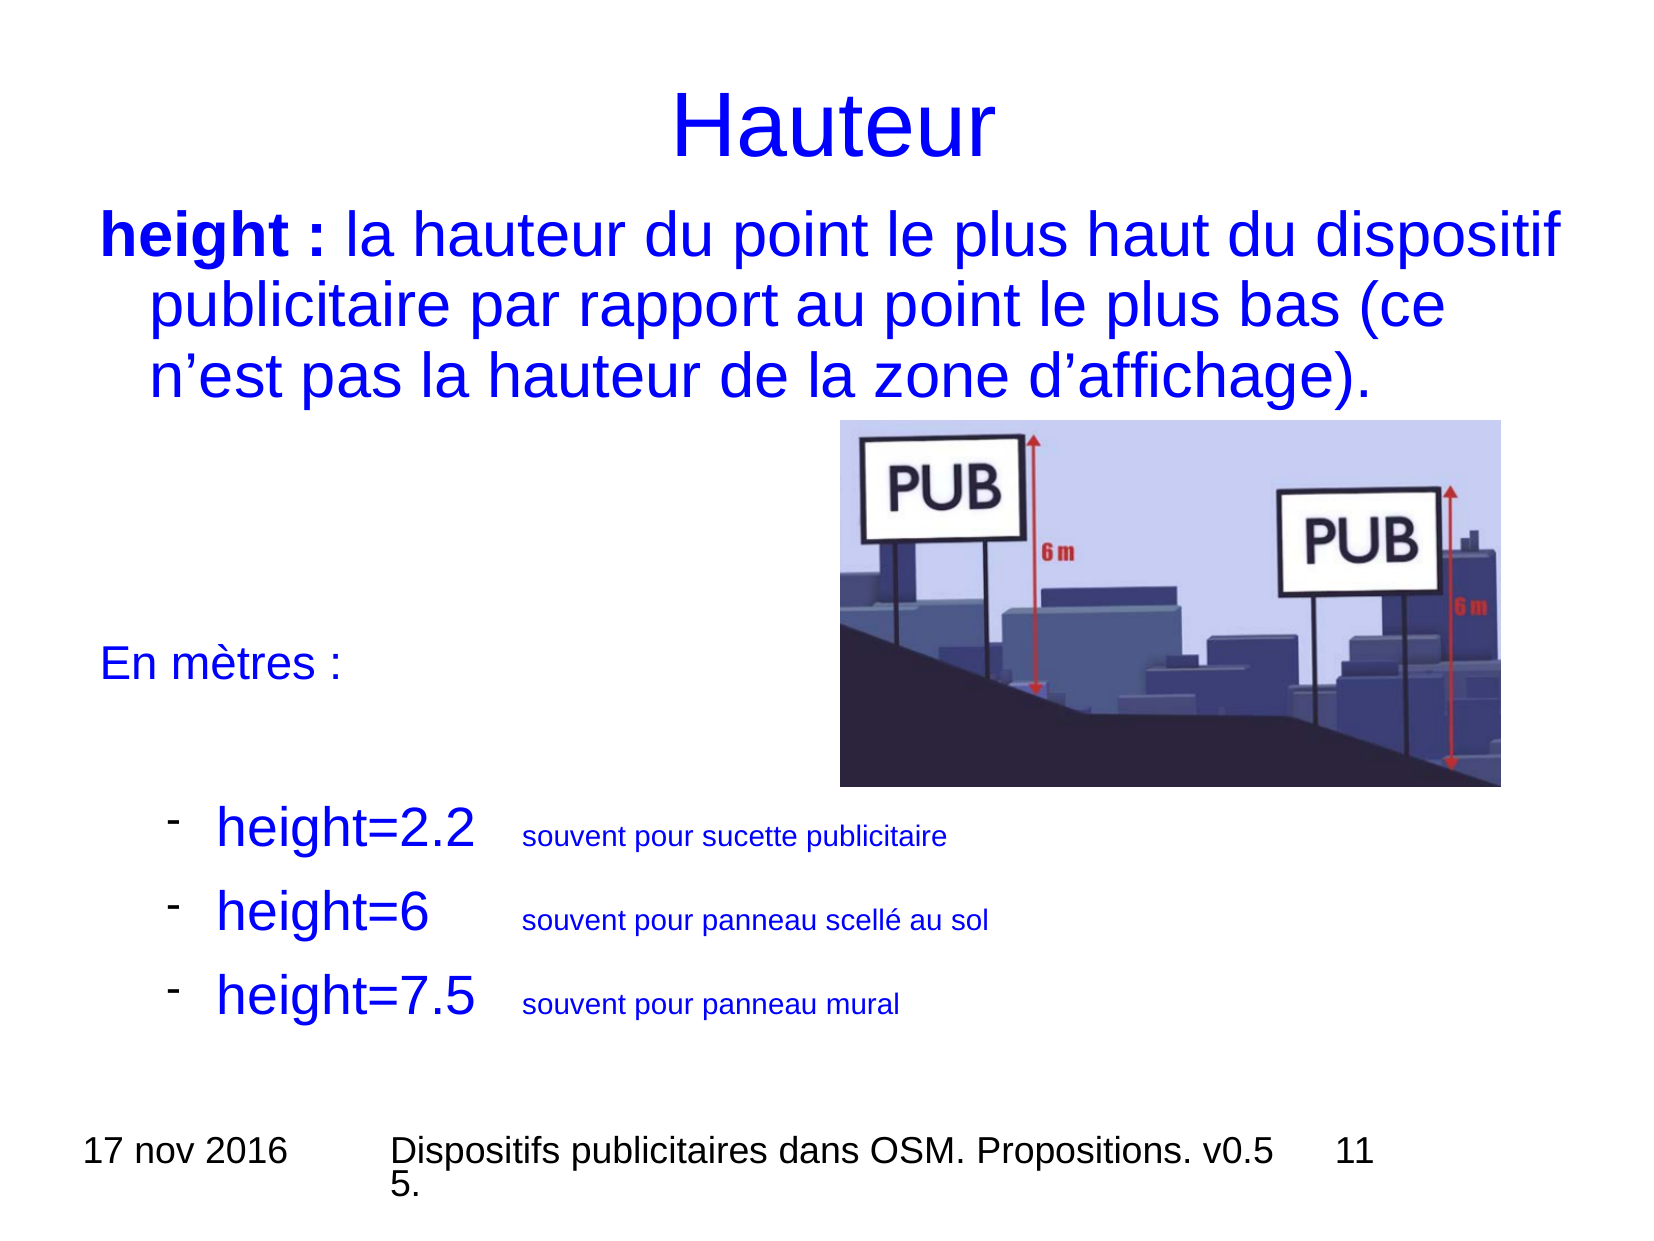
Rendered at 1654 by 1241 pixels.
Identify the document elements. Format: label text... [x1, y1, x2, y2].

picture [840, 420, 1501, 787]
title Hauteur [90, 19, 1579, 225]
list height : la hauteur du point le plus haut du dispositif publicitaire par rapport au point le plus bas (ce n’est pas la hauteur de la zone d’affichage). En mètres : height=2.2 souvent pour sucette publicitaire height=6 souvent pour panneau scellé au sol height=7.5 souvent pour panneau mural [82, 195, 1571, 1096]
